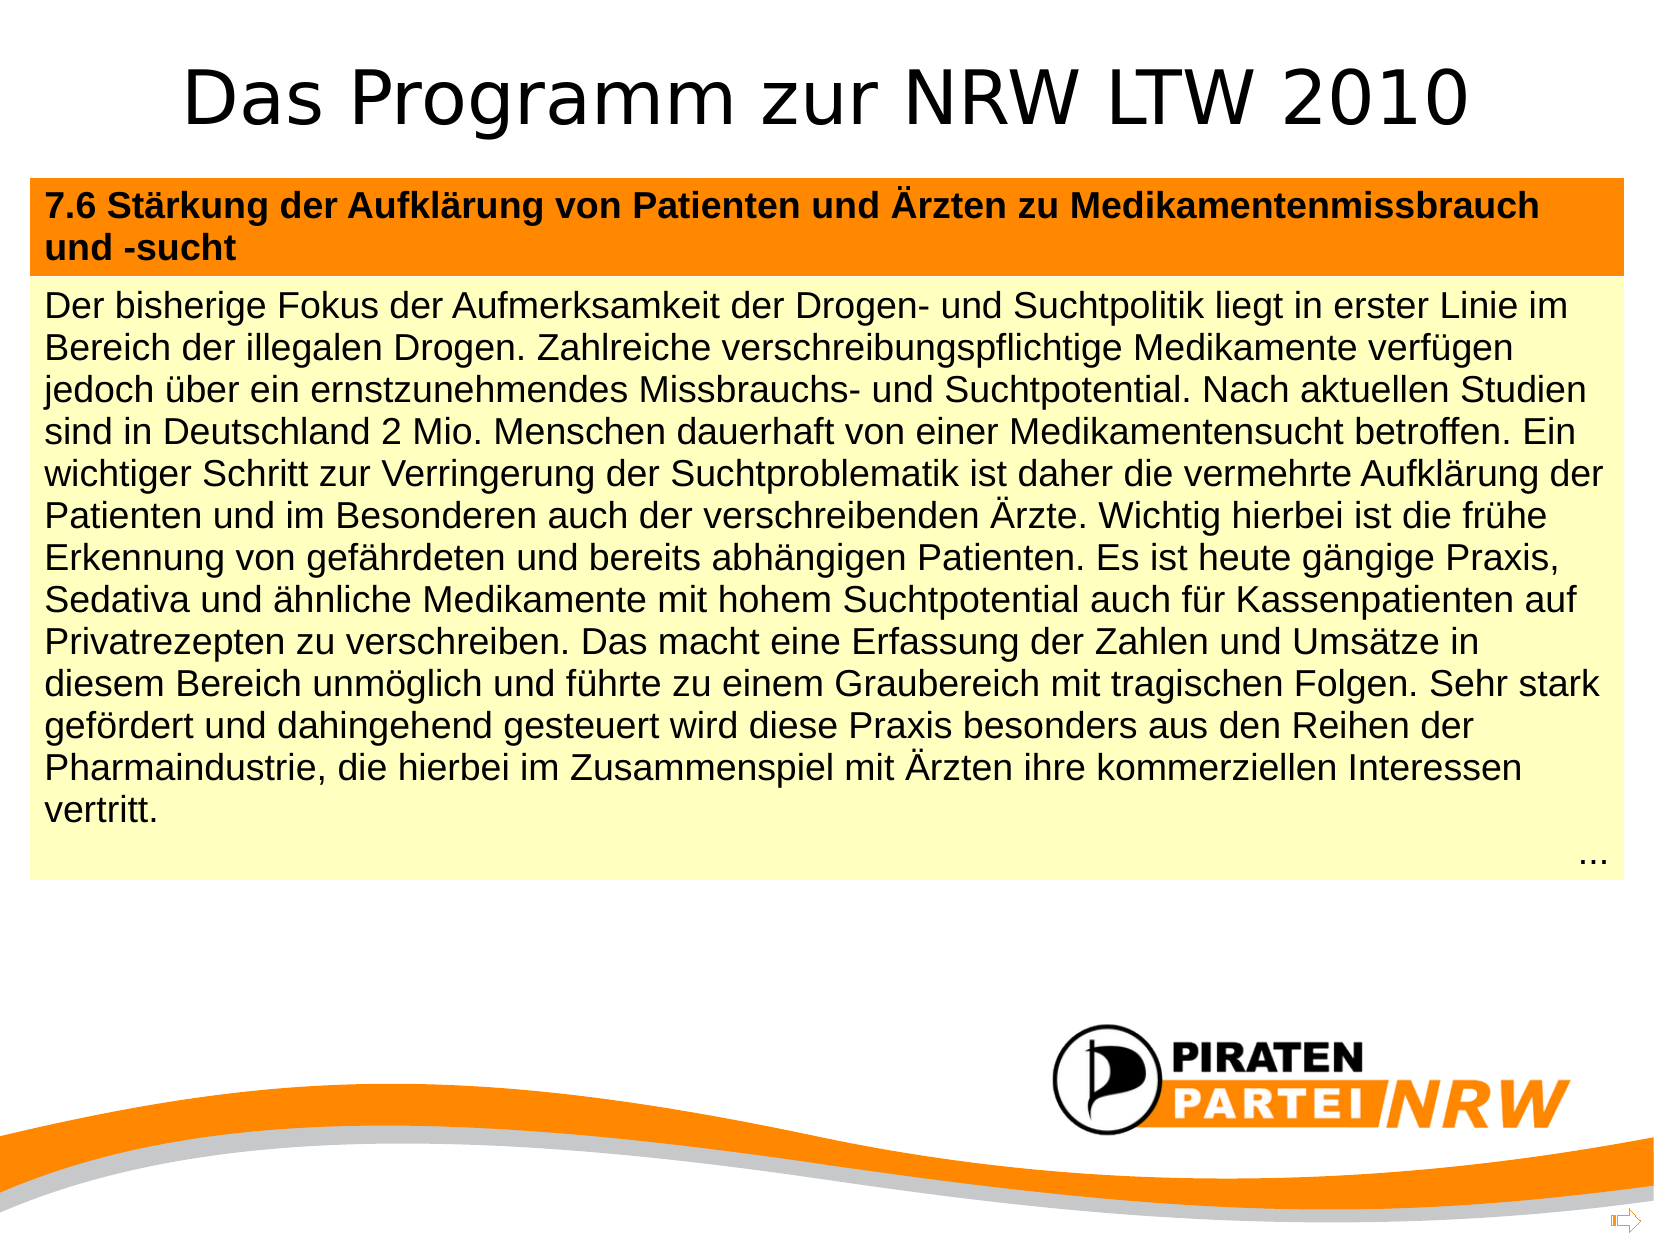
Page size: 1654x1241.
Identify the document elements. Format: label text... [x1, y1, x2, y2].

picture [1045, 1021, 1579, 1140]
table_header 7.6 Stärkung der Aufklärung von Patienten und Ärzten zu Medikamentenmissbrauch und -sucht [30, 178, 1624, 276]
table_cell Der bisherige Fokus der Aufmerksamkeit der Drogen- und Suchtpolitik liegt in erster Linie im Bereich der illegalen Drogen. Zahlreiche verschreibungspflichtige Medikamente verfügen jedoch über ein ernstzunehmendes Missbrauchs- und Suchtpotential. Nach aktuellen Studien sind in Deutschland 2 Mio. Menschen dauerhaft von einer Medikamentensucht betroffen. Ein wichtiger Schritt zur Verringerung der Suchtproblematik ist daher die vermehrte Aufklärung der Patienten und im Besonderen auch der verschreibenden Ärzte. Wichtig hierbei ist die frühe Erkennung von gefährdeten und bereits abhängigen Patienten. Es ist heute gängige Praxis, Sedativa und ähnliche Medikamente mit hohem Suchtpotential auch für Kassenpatienten auf Privatrezepten zu verschreiben. Das macht eine Erfassung der Zahlen und Umsätze in diesem Bereich unmöglich und führte zu einem Graubereich mit tragischen Folgen. Sehr stark gefördert und dahingehend gesteuert wird diese Praxis besonders aus den Reihen der Pharmaindustrie, die hierbei im Zusammenspiel mit Ärzten ihre kommerziellen Interessen vertritt. ... [30, 277, 1624, 880]
title Das Programm zur NRW LTW 2010 [82, 54, 1571, 143]
